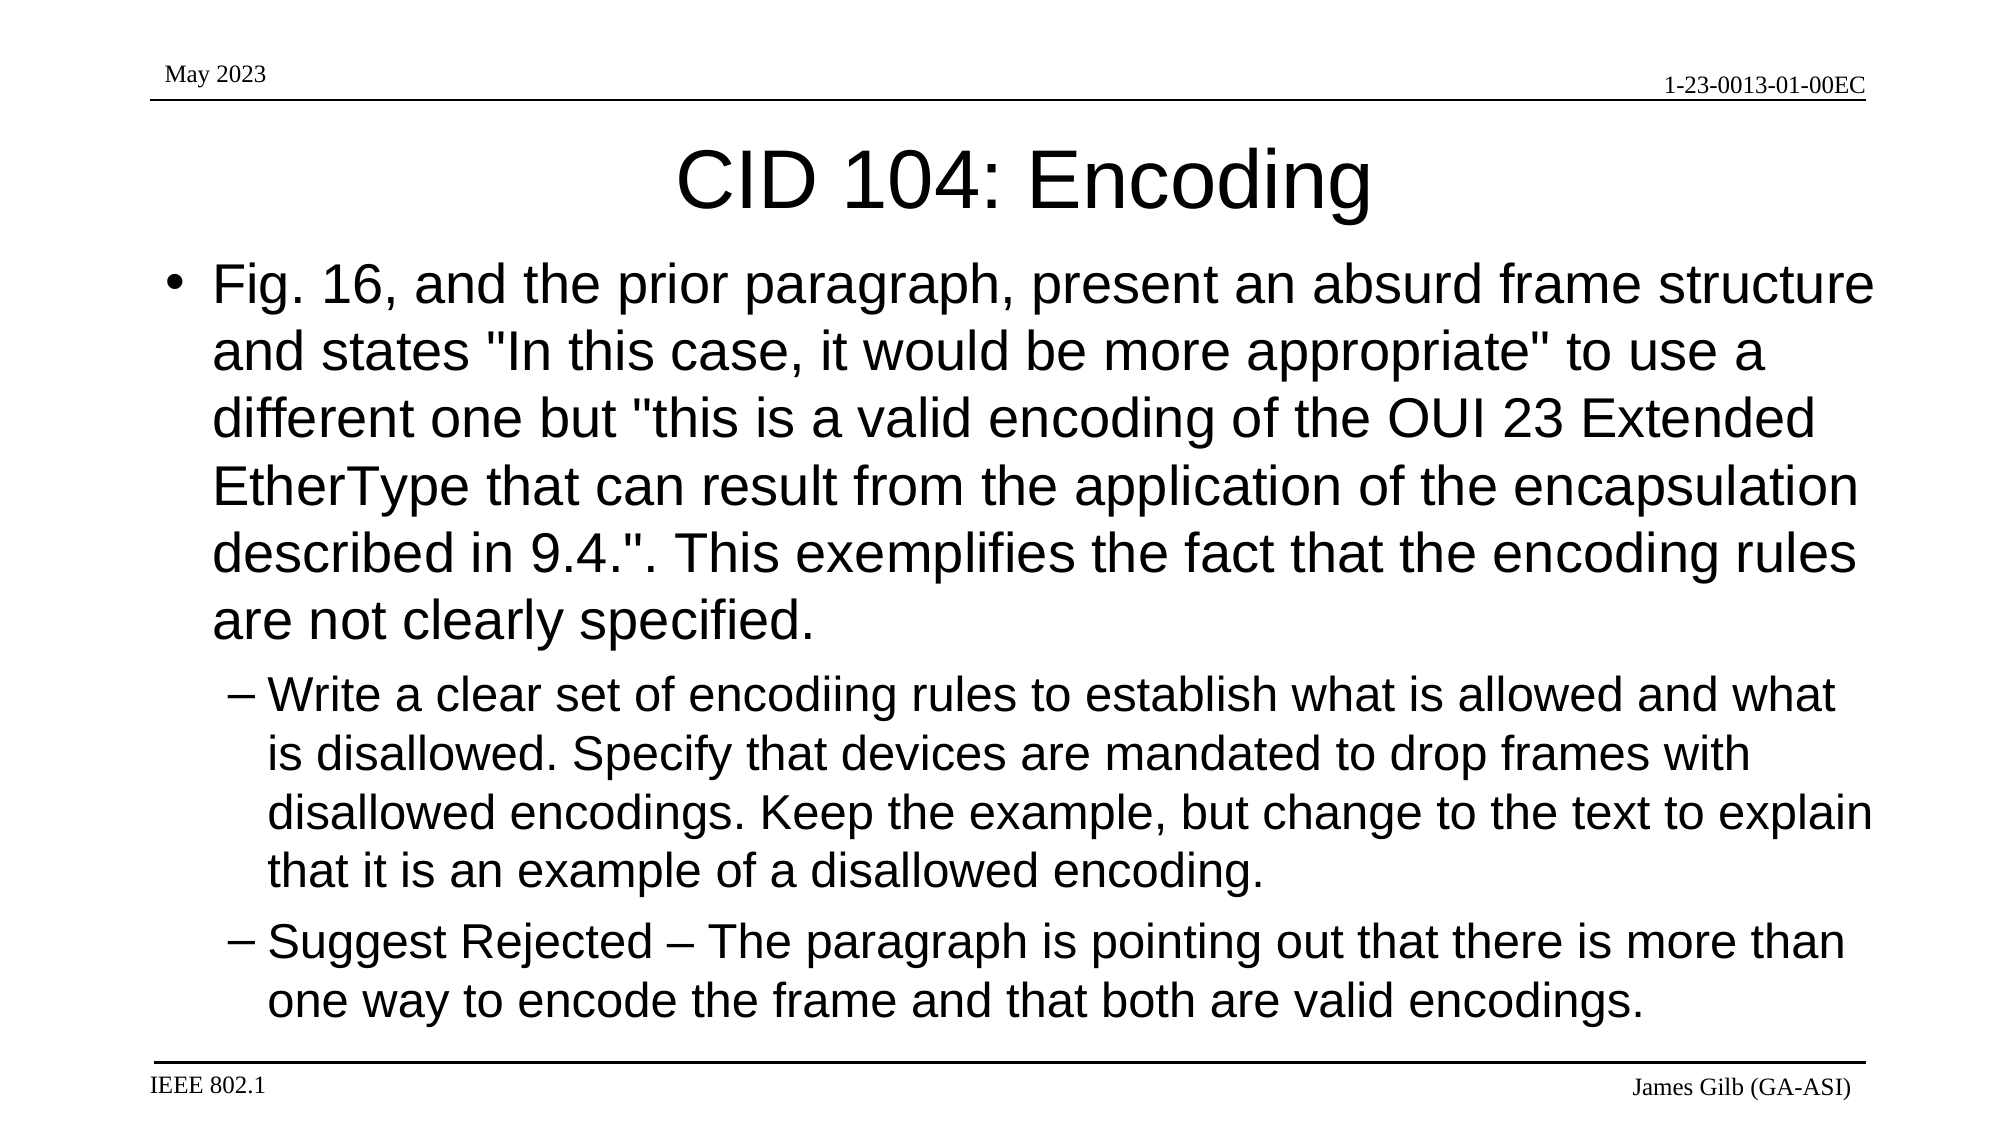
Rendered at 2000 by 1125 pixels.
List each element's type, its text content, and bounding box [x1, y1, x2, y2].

title CID 104: Encoding [149, 112, 1900, 238]
list Fig. 16, and the prior paragraph, present an absurd frame structure and states "In this case, it would be more appropriate" to use a different one but "this is a valid encoding of the OUI 23 Extended EtherType that can result from the application of the encapsulation described in 9.4.". This exemplifies the fact that the encoding rules are not clearly specified. Write a clear set of encodiing rules to establish what is allowed and what is disallowed. Specify that devices are mandated to drop frames with disallowed encodings. Keep the example, but change to the text to explain that it is an example of a disallowed encoding. Suggest Rejected – The paragraph is pointing out that there is more than one way to encode the frame and that both are valid encodings. [149, 239, 1900, 1051]
